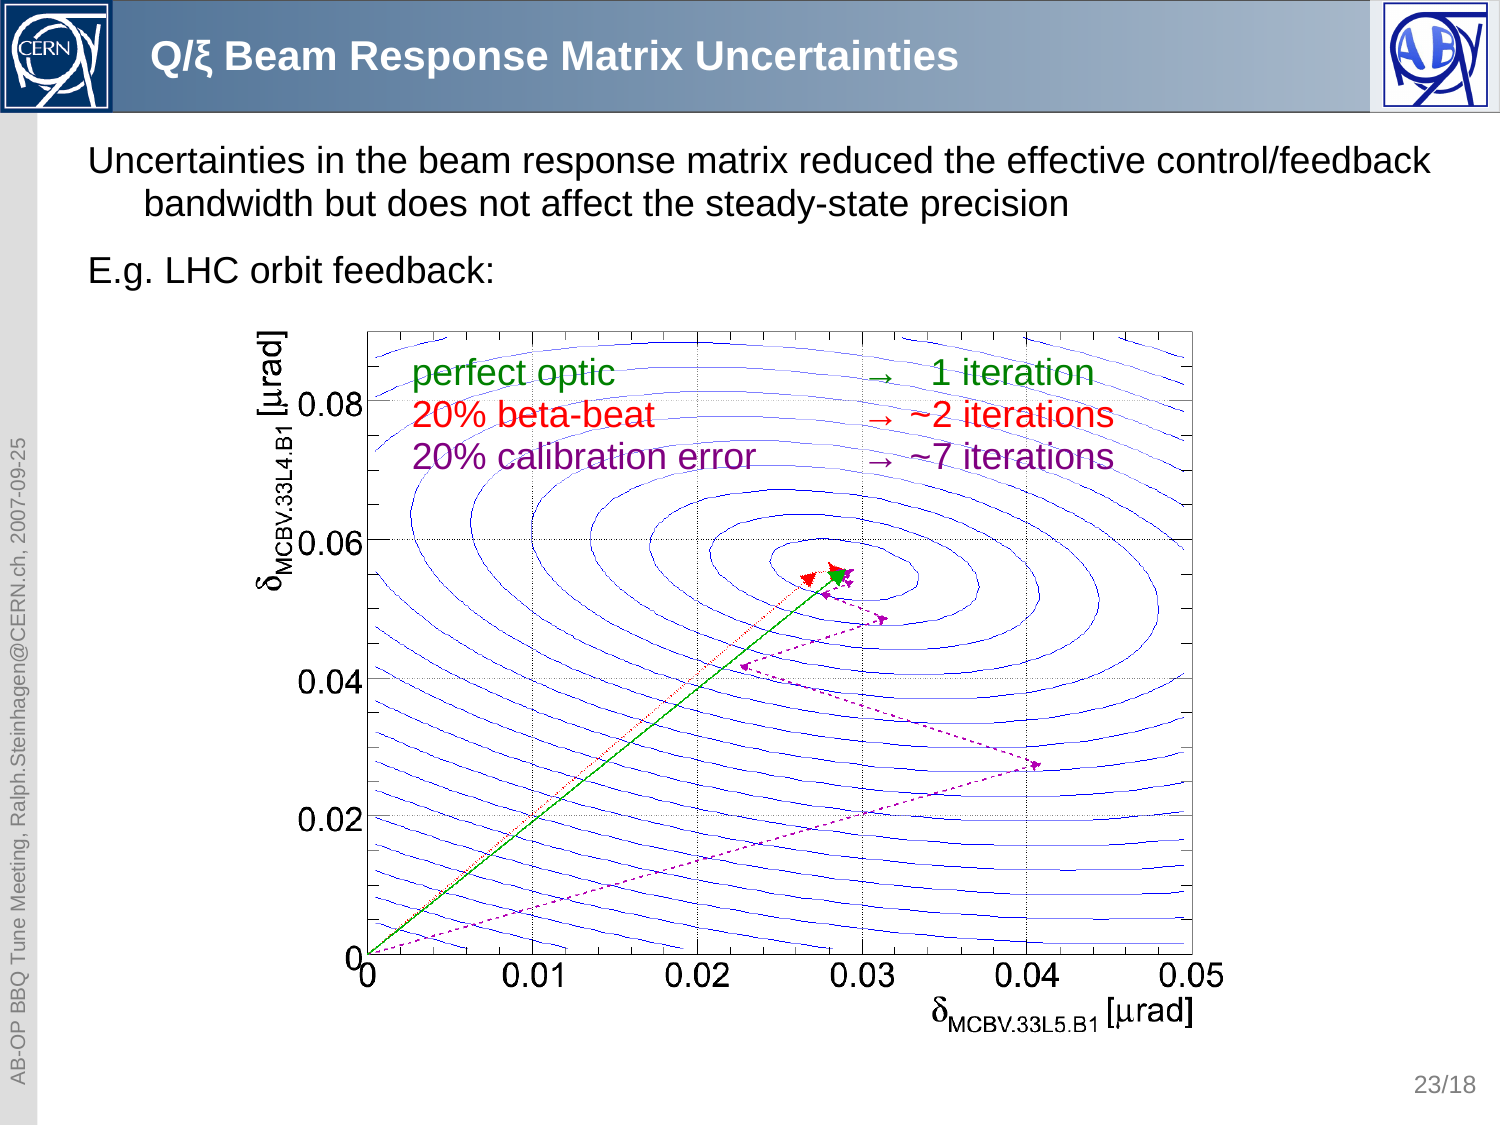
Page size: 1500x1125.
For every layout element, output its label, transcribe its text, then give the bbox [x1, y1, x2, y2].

title Q/ξ Beam Response Matrix Uncertainties [150, 0, 1201, 113]
picture [248, 317, 1241, 1041]
list Uncertainties in the beam response matrix reduced the effective control/feedback bandwidth but does not affect the steady-state precision E.g. LHC orbit feedback: [87, 137, 1438, 1030]
picture [0, 0, 113, 113]
picture [1382, 1, 1489, 108]
text_box perfect optic → 1 iteration 20% beta-beat → ~2 iterations 20% calibration error → ~7 iterations [397, 344, 1164, 486]
